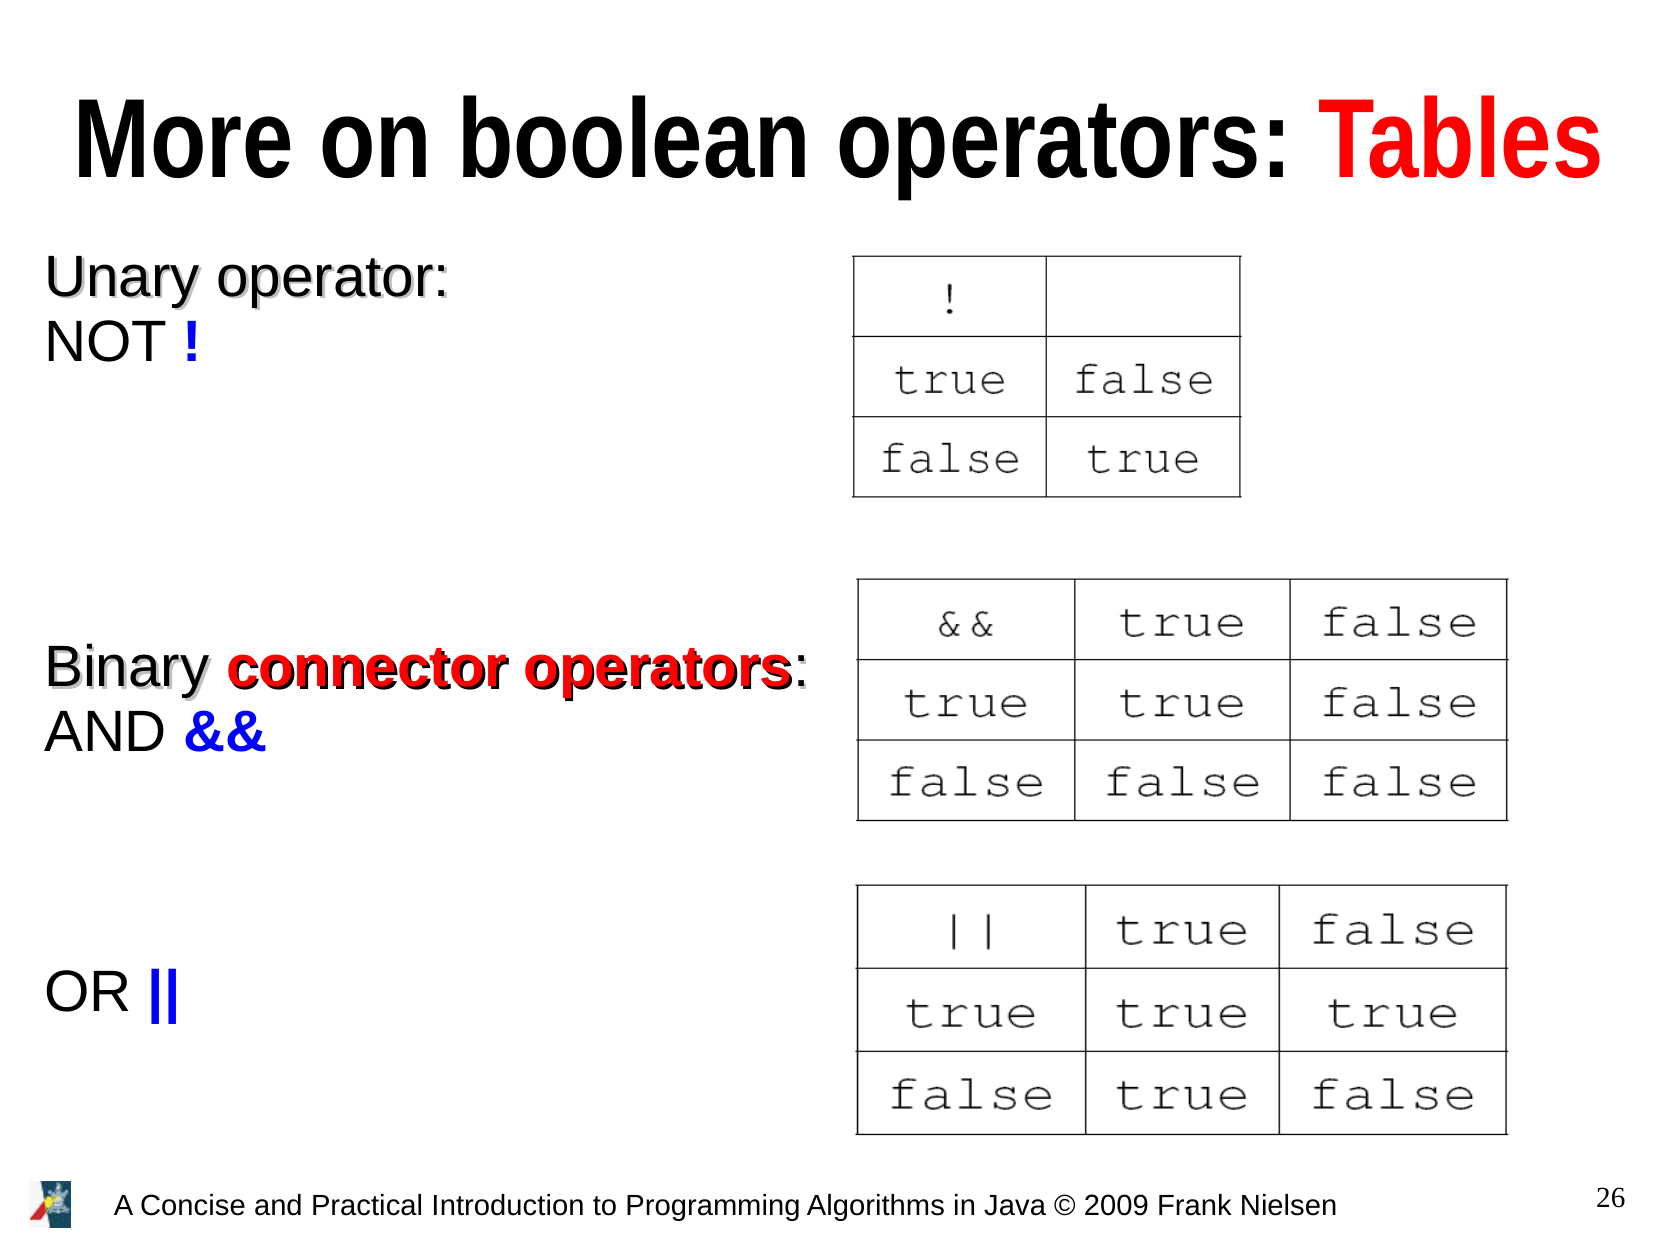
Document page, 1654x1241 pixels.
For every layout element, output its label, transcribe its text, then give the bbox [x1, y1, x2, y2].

text_box More on boolean operators: Tables [59, 65, 1625, 209]
text_box Unary operator: NOT ! Binary connector operators: AND && OR || [29, 236, 825, 1171]
picture [29, 1181, 71, 1228]
picture [846, 857, 1518, 1152]
picture [838, 560, 1518, 827]
picture [838, 236, 1257, 508]
